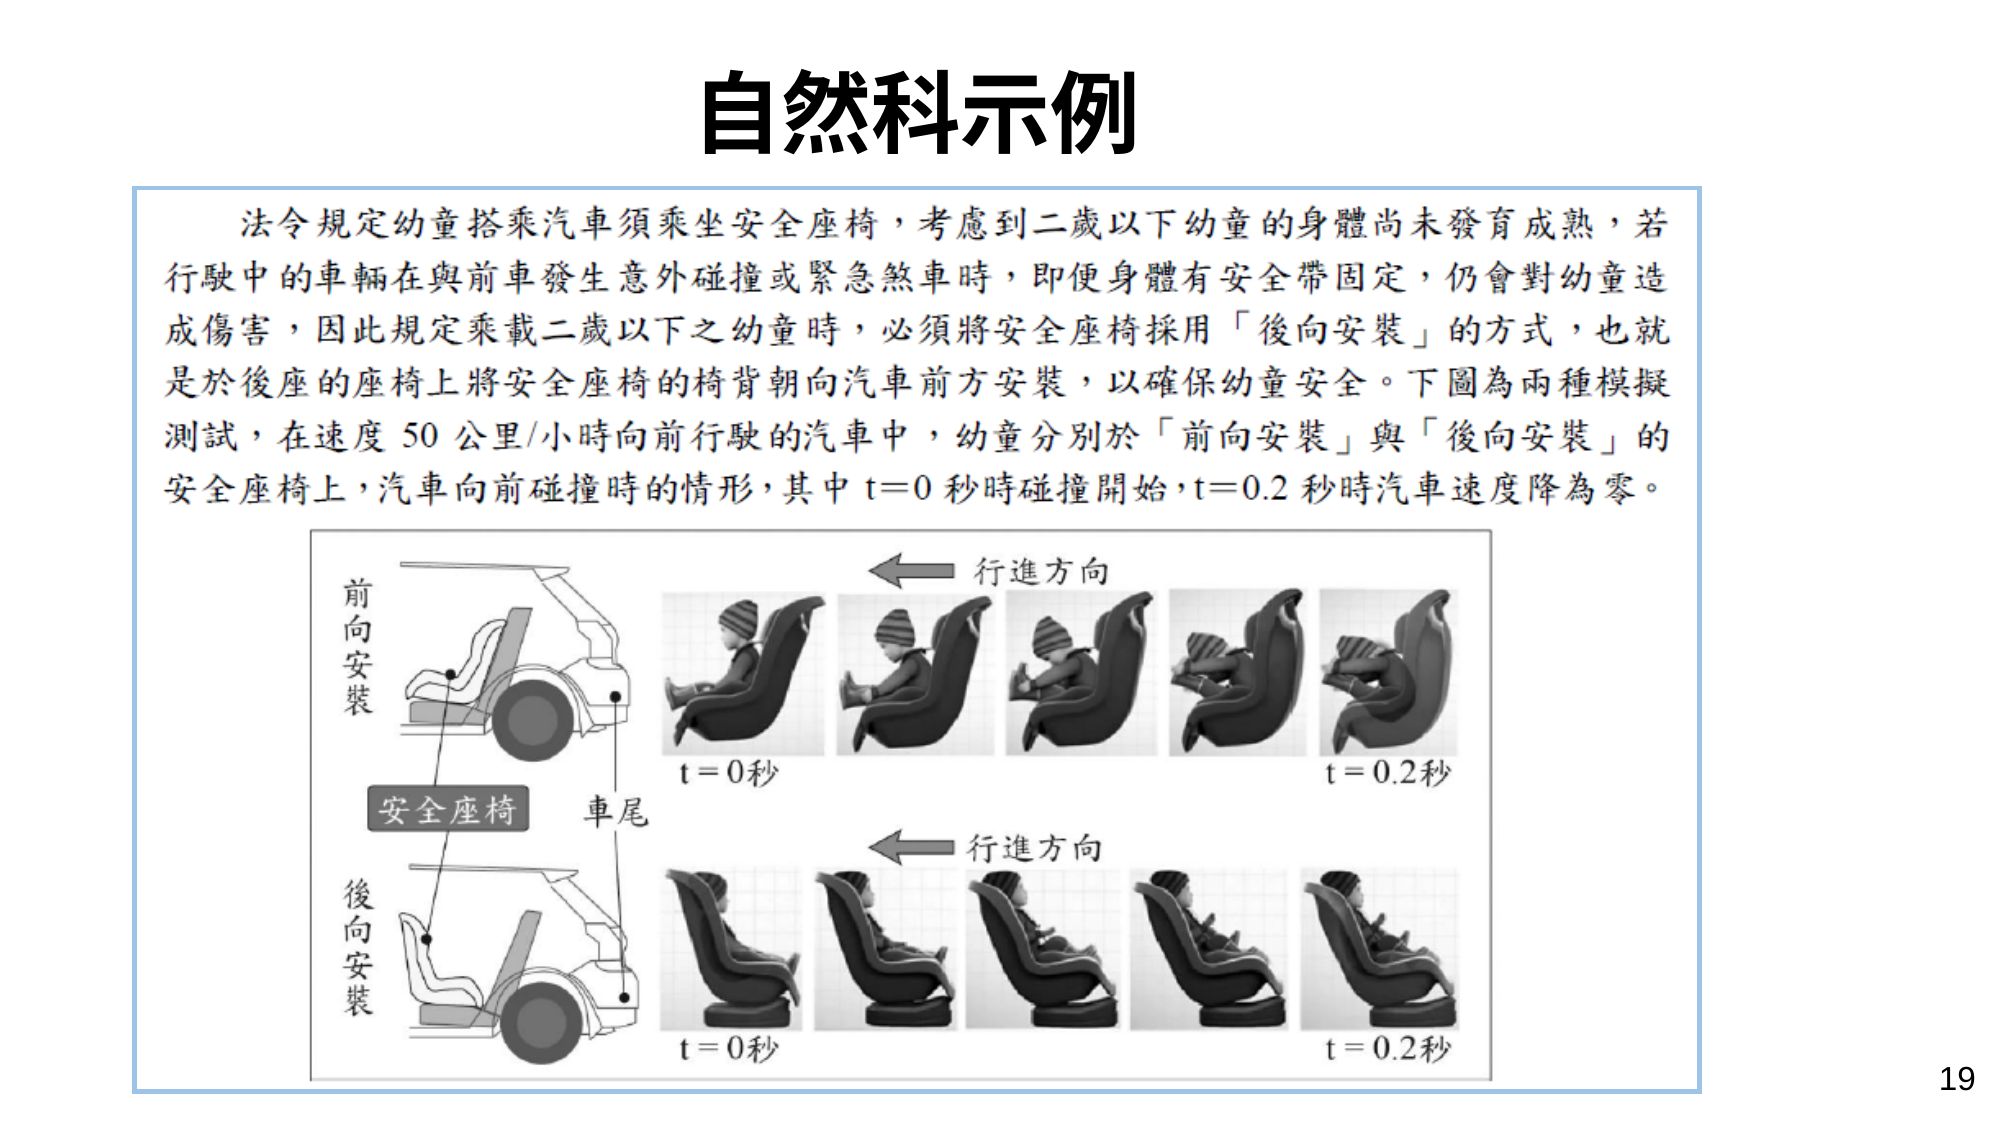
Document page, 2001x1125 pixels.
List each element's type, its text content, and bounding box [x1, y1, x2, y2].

text_box 19 [1923, 1047, 2000, 1108]
picture [149, 220, 1685, 1089]
title 自然科示例 [53, 2, 1779, 220]
title 自然科示例 [137, 190, 1697, 220]
